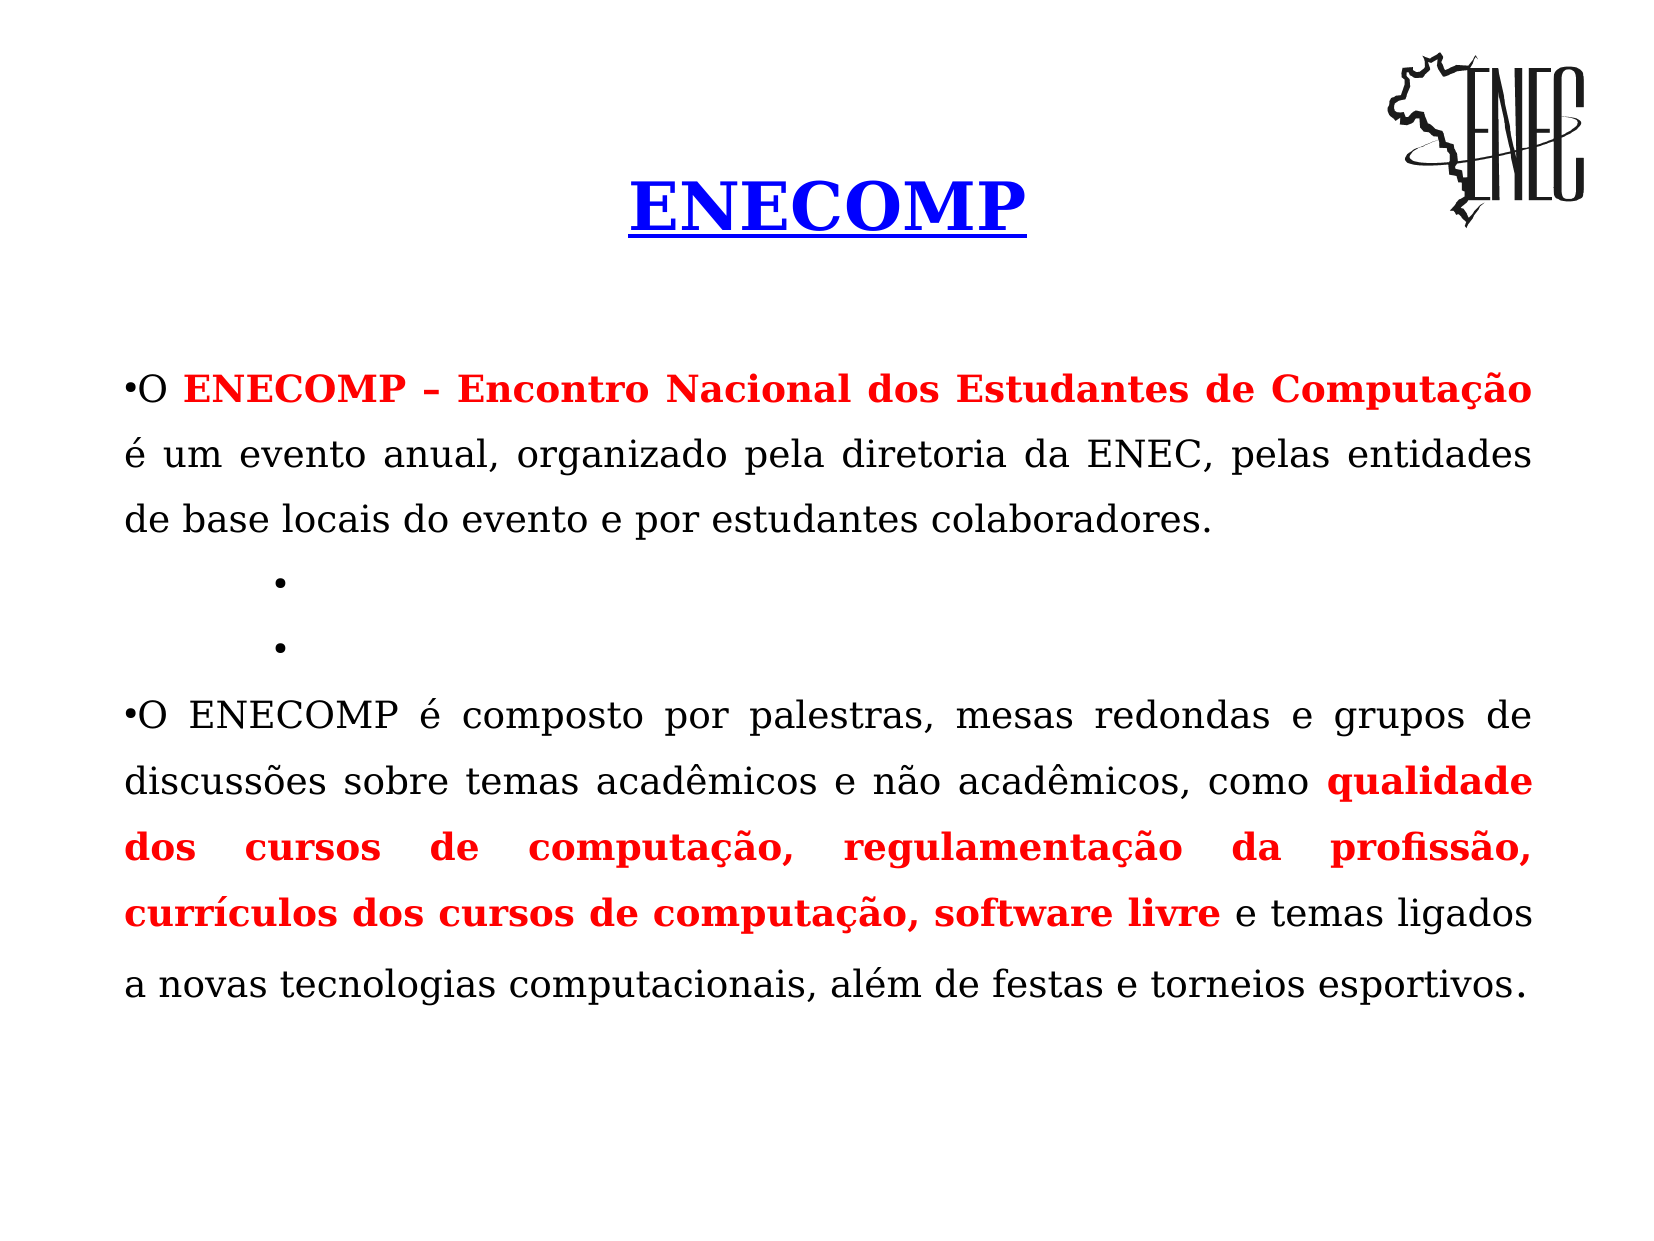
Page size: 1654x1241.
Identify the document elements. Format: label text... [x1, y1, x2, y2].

title ENECOMP [121, 102, 1534, 310]
picture [1382, 47, 1590, 249]
list O ENECOMP – Encontro Nacional dos Estudantes de Computação é um evento anual, organizado pela diretoria da ENEC, pelas entidades de base locais do evento e por estudantes colaboradores. O ENECOMP é composto por palestras, mesas redondas e grupos de discussões sobre temas acadêmicos e não acadêmicos, como qualidade dos cursos de computação, regulamentação da profissão, currículos dos cursos de computação, software livre e temas ligados a novas tecnologias computacionais, além de festas e torneios esportivos. [124, 344, 1534, 1127]
